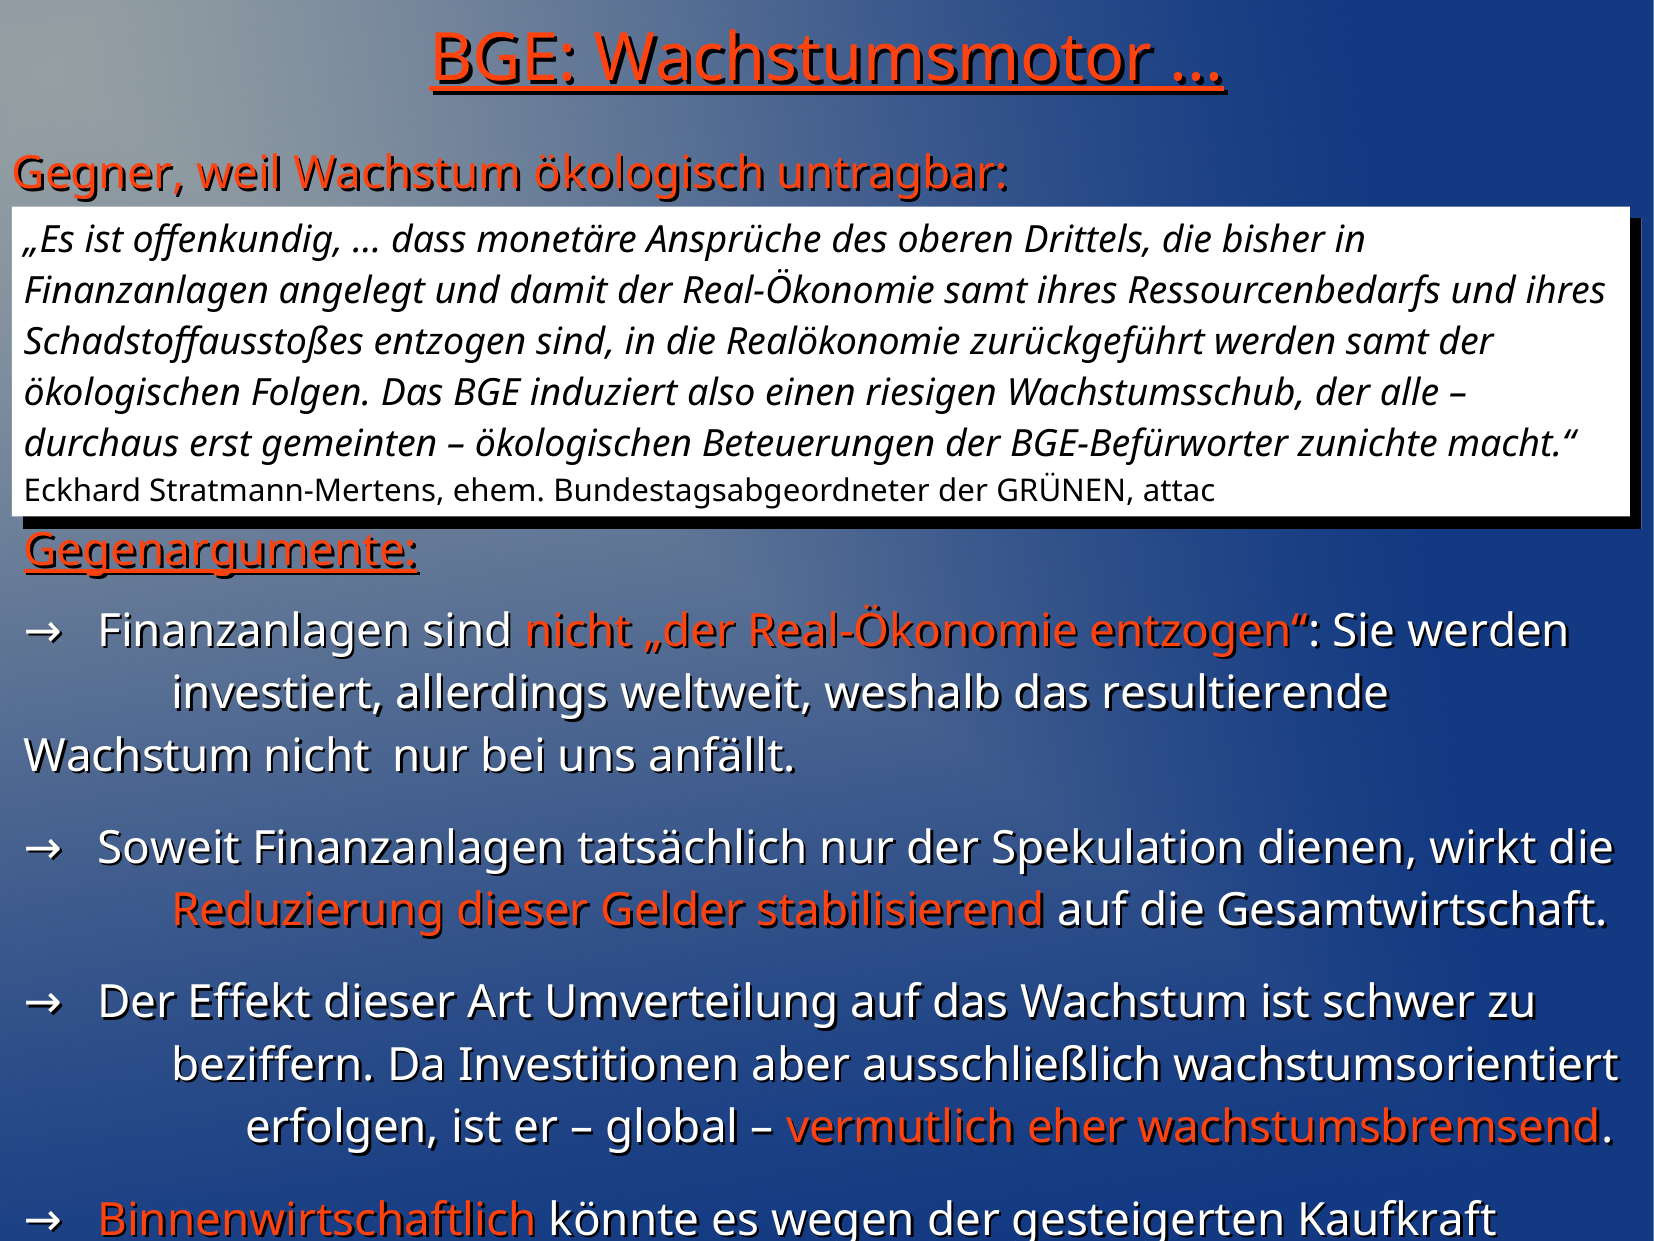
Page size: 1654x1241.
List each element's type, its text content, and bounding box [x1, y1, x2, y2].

picture [0, 0, 1654, 1241]
picture [842, 1215, 852, 1232]
list Gegenargumente: → Finanzanlagen sind nicht „der Real-Ökonomie entzogen“: Sie werden investiert, allerdings weltweit, weshalb das resultierende Wachstum nicht nur bei uns anfällt. → Soweit Finanzanlagen tatsächlich nur der Spekulation dienen, wirkt die Reduzierung dieser Gelder stabilisierend auf die Gesamtwirtschaft. → Der Effekt dieser Art Umverteilung auf das Wachstum ist schwer zu beziffern. Da Investitionen aber ausschließlich wachstumsorientiert erfolgen, ist er – global – vermutlich eher wachstumsbremsend. → Binnenwirtschaftlich könnte es wegen der gesteigerten Kaufkraft tatsächlich zu einem Wachstumsschub kommen! [23, 516, 1630, 1199]
picture [1151, 1215, 1161, 1232]
picture [1021, 1215, 1031, 1232]
text_box „Es ist offenkundig, … dass monetäre Ansprüche des oberen Drittels, die bisher in Finanzanlagen angelegt und damit der Real-Ökonomie samt ihres Ressourcenbedarfs und ihres Schadstoffausstoßes entzogen sind, in die Realökonomie zurückgeführt werden samt der ökologischen Folgen. Das BGE induziert also einen riesigen Wachstumsschub, der alle – durchaus erst gemeinten – ökologischen Beteuerungen der BGE-Befürworter zunichte macht.“ Eckhard Stratmann-Mertens, ehem. Bundestagsabgeordneter der GRÜNEN, attac [11, 206, 1630, 467]
title BGE: Wachstumsmotor ... [82, 13, 1571, 97]
title Gegner, weil Wachstum ökologisch untragbar: [11, 129, 1501, 213]
